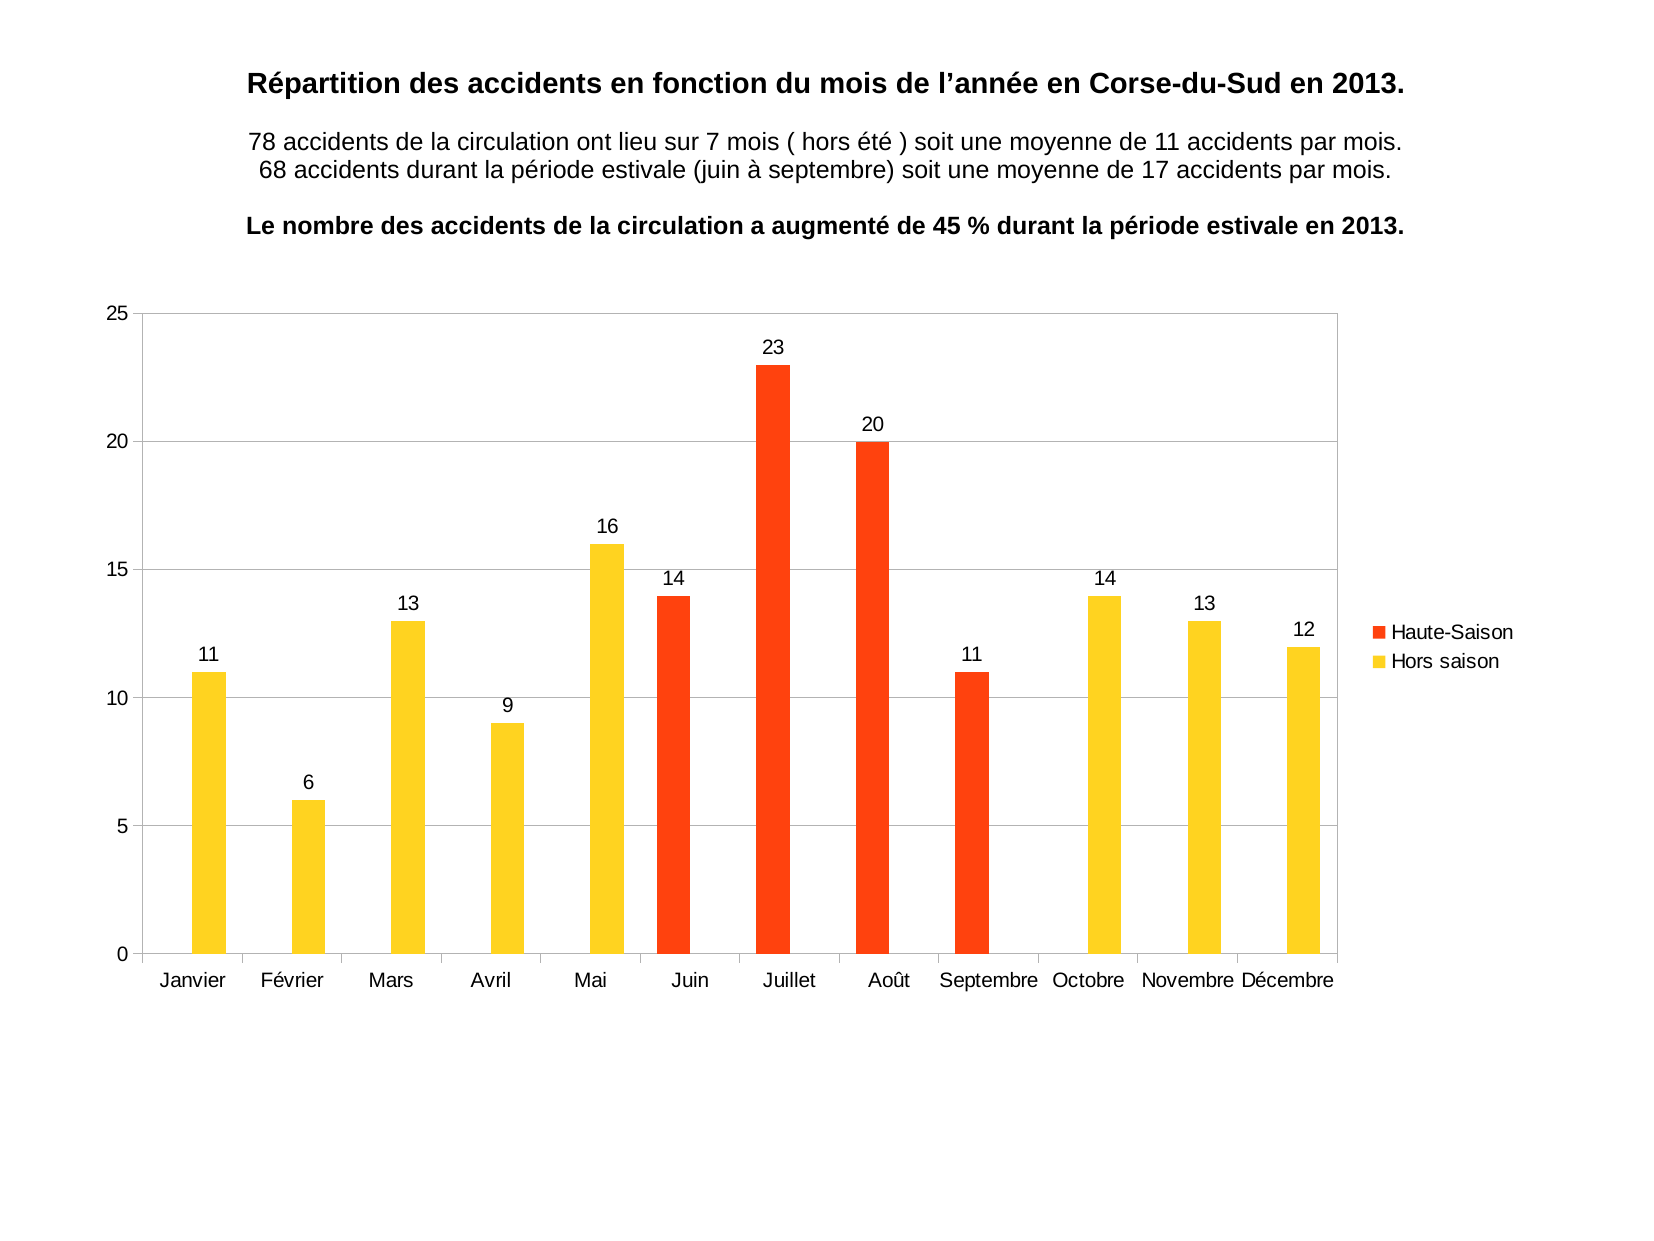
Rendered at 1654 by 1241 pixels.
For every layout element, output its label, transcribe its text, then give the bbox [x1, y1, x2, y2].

title Répartition des accidents en fonction du mois de l’année en Corse-du-Sud en 2013. 78 accidents de la circulation ont lieu sur 7 mois ( hors été ) soit une moyenne de 11 accidents par mois. 68 accidents durant la période estivale (juin à septembre) soit une moyenne de 17 accidents par mois. Le nombre des accidents de la circulation a augmenté de 45 % durant la période estivale en 2013. [82, 49, 1571, 257]
chart [76, 287, 1533, 1007]
